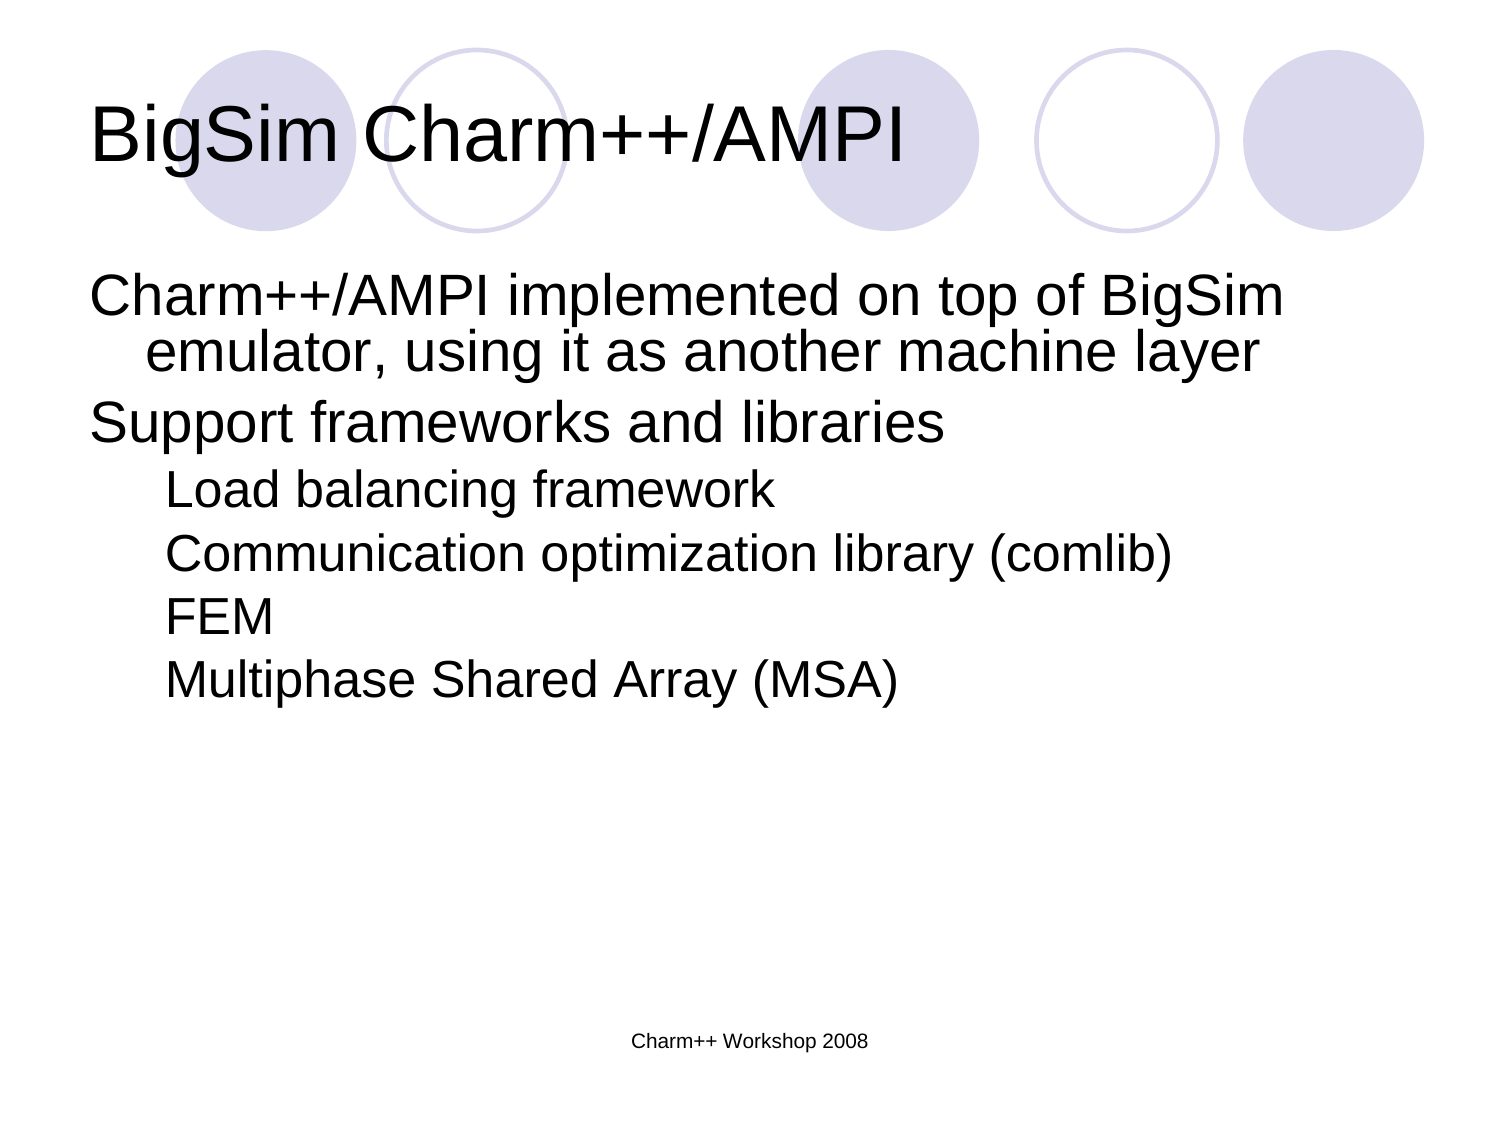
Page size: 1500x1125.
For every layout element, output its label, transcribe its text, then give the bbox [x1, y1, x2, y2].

title BigSim Charm++/AMPI [75, 45, 1426, 233]
list Charm++/AMPI implemented on top of BigSim emulator, using it as another machine layer Support frameworks and libraries Load balancing framework Communication optimization library (comlib) FEM Multiphase Shared Array (MSA) [75, 262, 1426, 1006]
